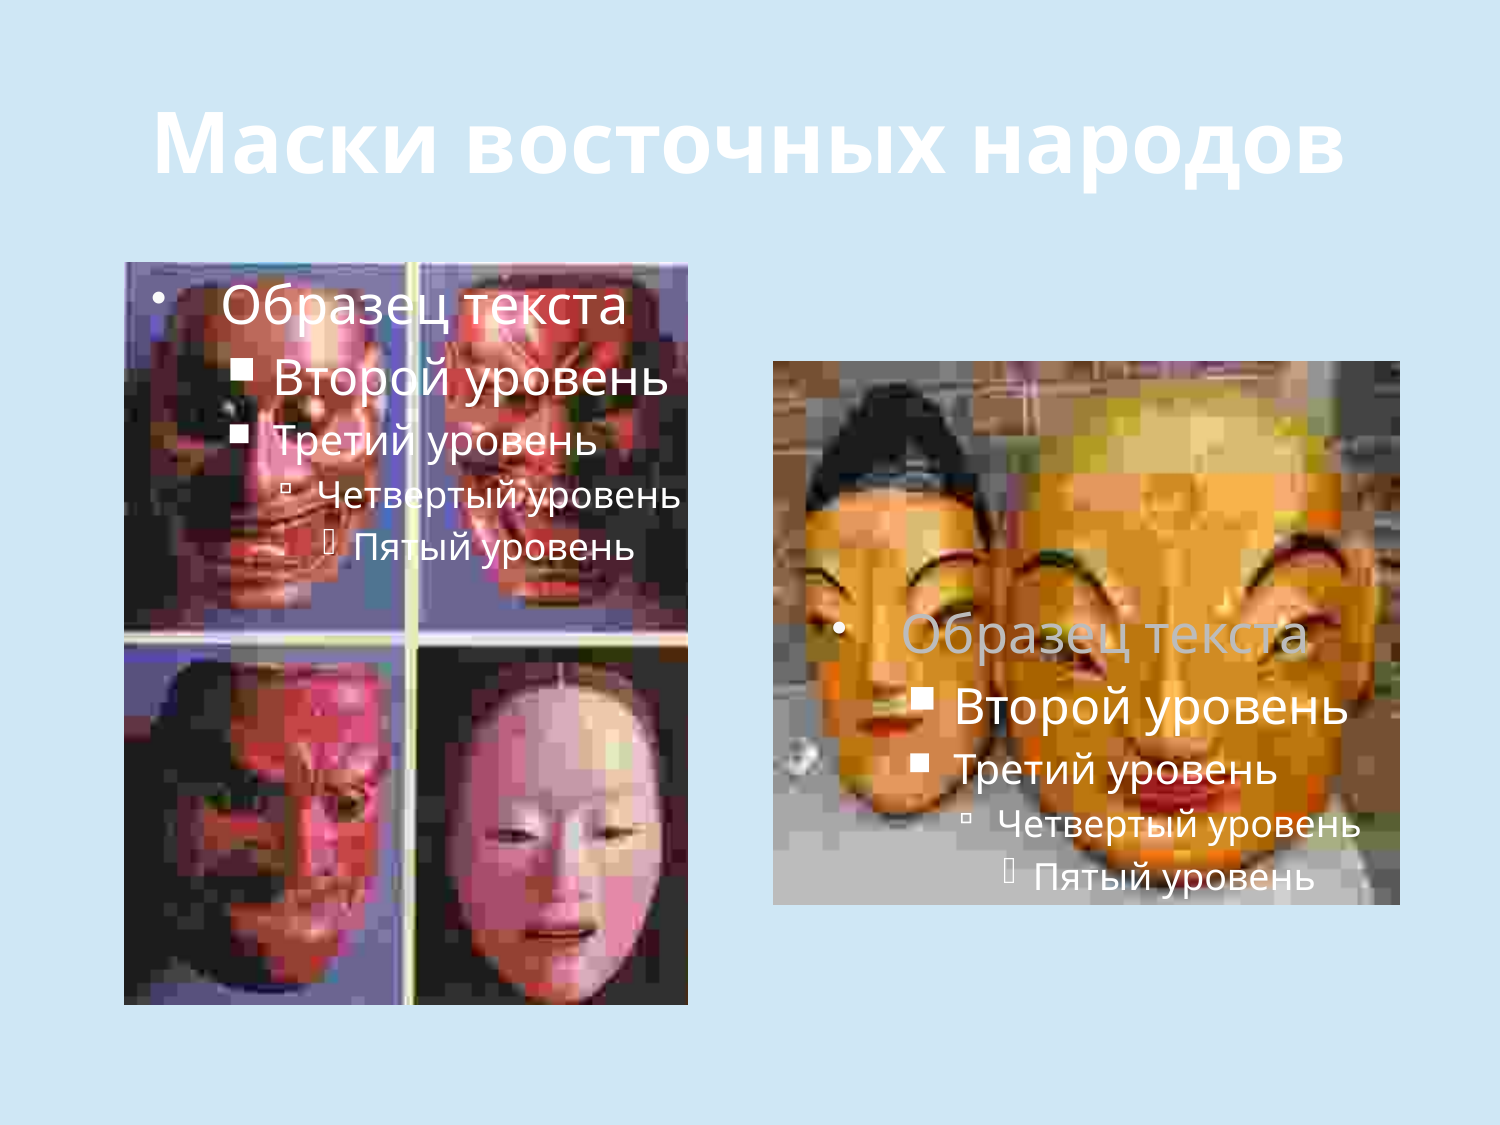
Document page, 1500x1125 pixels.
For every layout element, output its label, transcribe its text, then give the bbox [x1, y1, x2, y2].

picture [773, 361, 1400, 906]
title Маски восточных народов [75, 45, 1425, 233]
picture [124, 262, 688, 1005]
